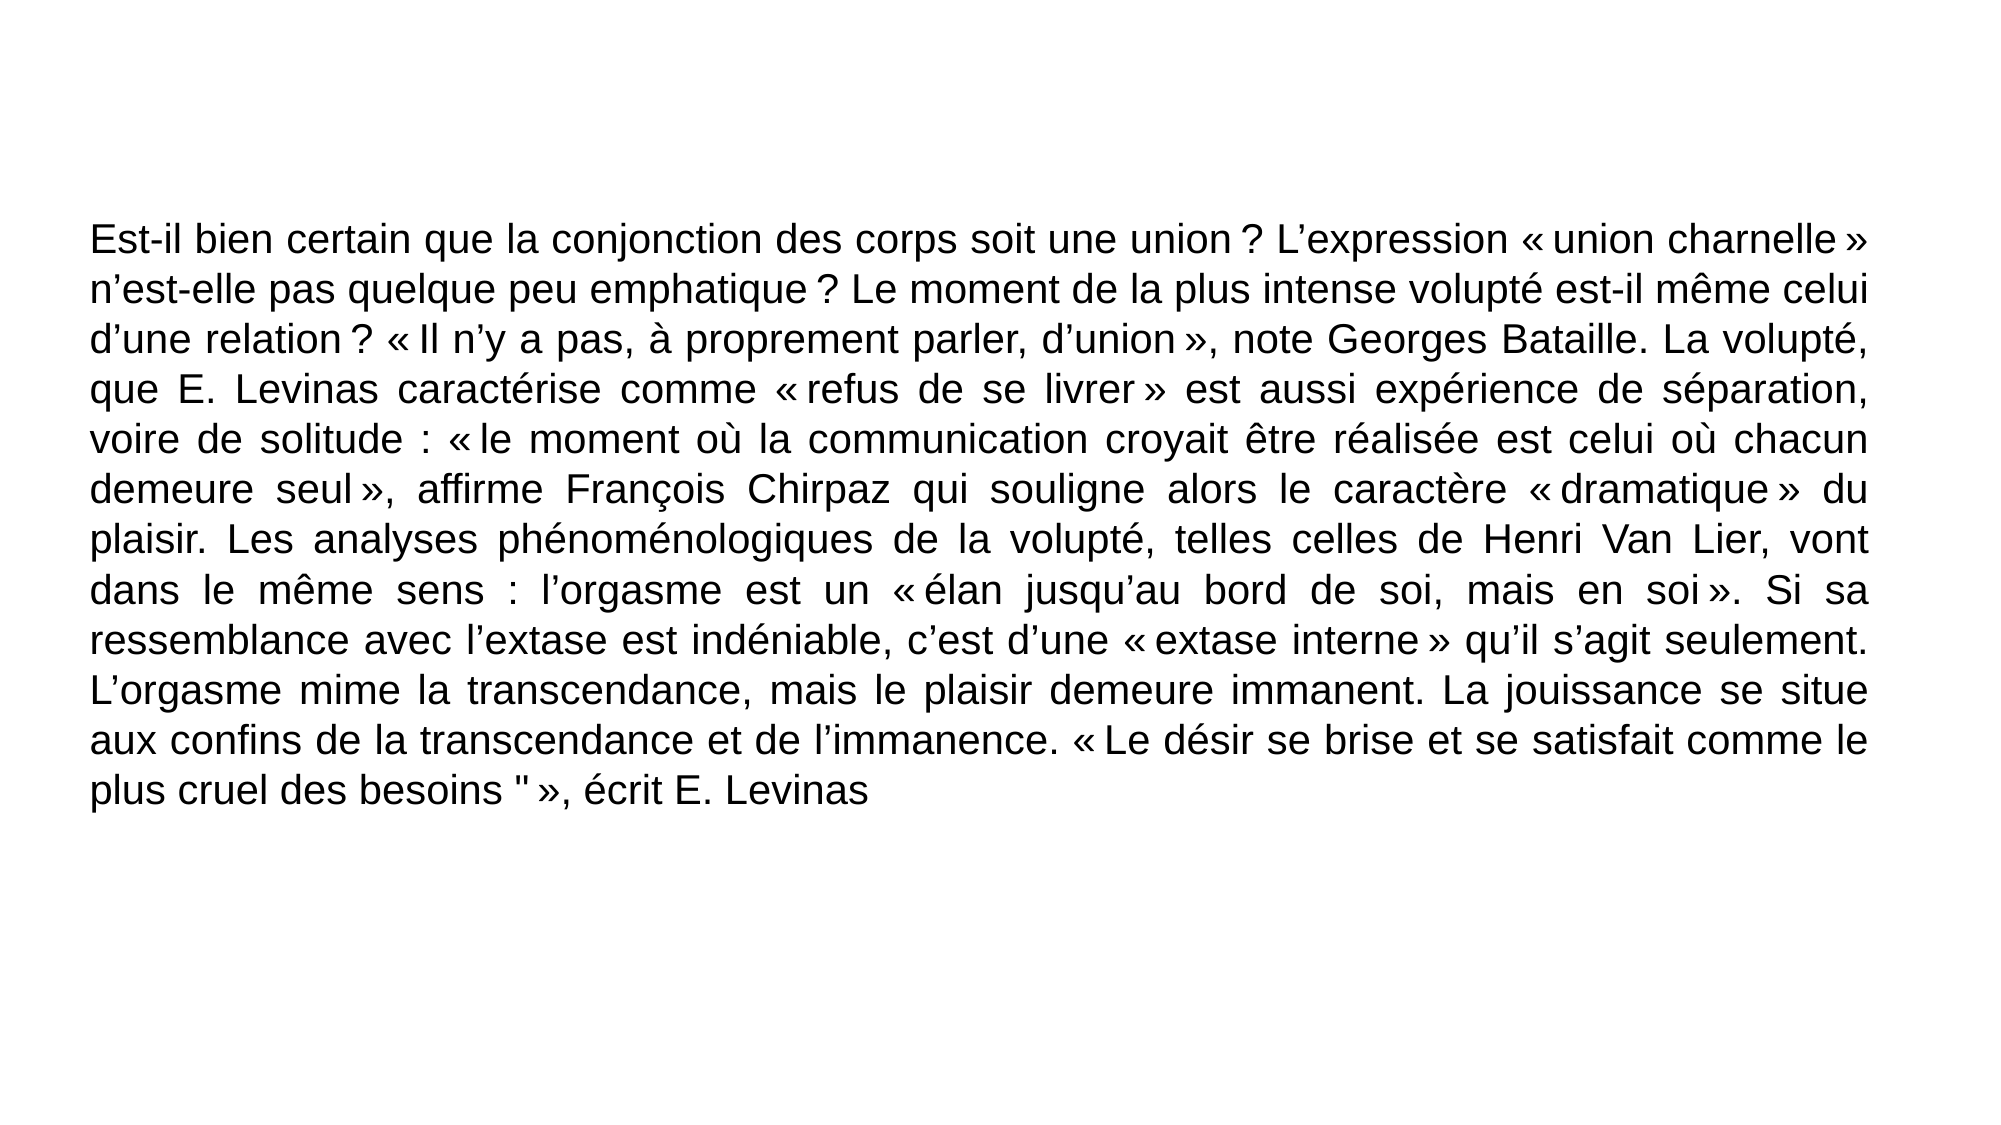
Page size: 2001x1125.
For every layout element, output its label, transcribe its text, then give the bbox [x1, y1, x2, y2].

text_box Est-il bien certain que la conjonction des corps soit une union ? L’expression « union charnelle » n’est-elle pas quelque peu emphatique ? Le moment de la plus intense volupté est-il même celui d’une relation ? « Il n’y a pas, à proprement parler, d’union », note Georges Bataille. La volupté, que E. Levinas caractérise comme « refus de se livrer » est aussi expérience de séparation, voire de solitude : « le moment où la communication croyait être réalisée est celui où chacun demeure seul », affirme François Chirpaz qui souligne alors le caractère « dramatique » du plaisir. Les analyses phénoménologiques de la volupté, telles celles de Henri Van Lier, vont dans le même sens : l’orgasme est un « élan jusqu’au bord de soi, mais en soi ». Si sa ressemblance avec l’extase est indéniable, c’est d’une « extase interne » qu’il s’agit seulement. L’orgasme mime la transcendance, mais le plaisir demeure immanent. La jouissance se situe aux confins de la transcendance et de l’immanence. « Le désir se brise et se satisfait comme le plus cruel des besoins " », écrit E. Levinas [74, 204, 1886, 877]
